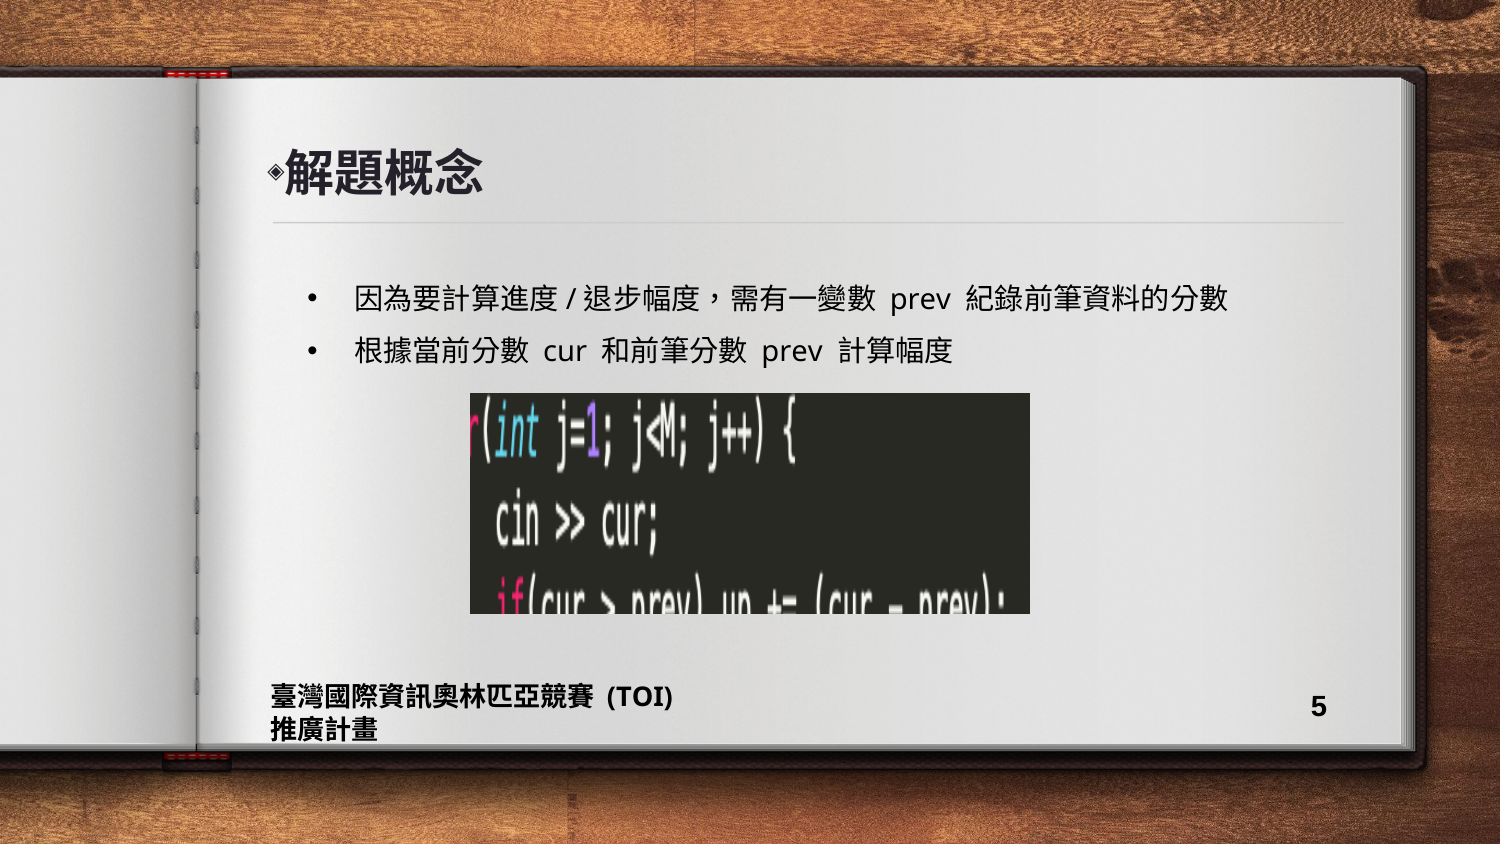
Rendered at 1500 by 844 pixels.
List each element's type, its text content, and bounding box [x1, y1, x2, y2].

text_box 解題概念 [252, 126, 746, 216]
text_box [1295, 672, 1386, 737]
picture [470, 393, 1030, 614]
text_box 因為要計算進度/退步幅度，需有一變數 prev 紀錄前筆資料的分數 根據當前分數 cur 和前筆分數 prev 計算幅度 [292, 255, 1365, 448]
